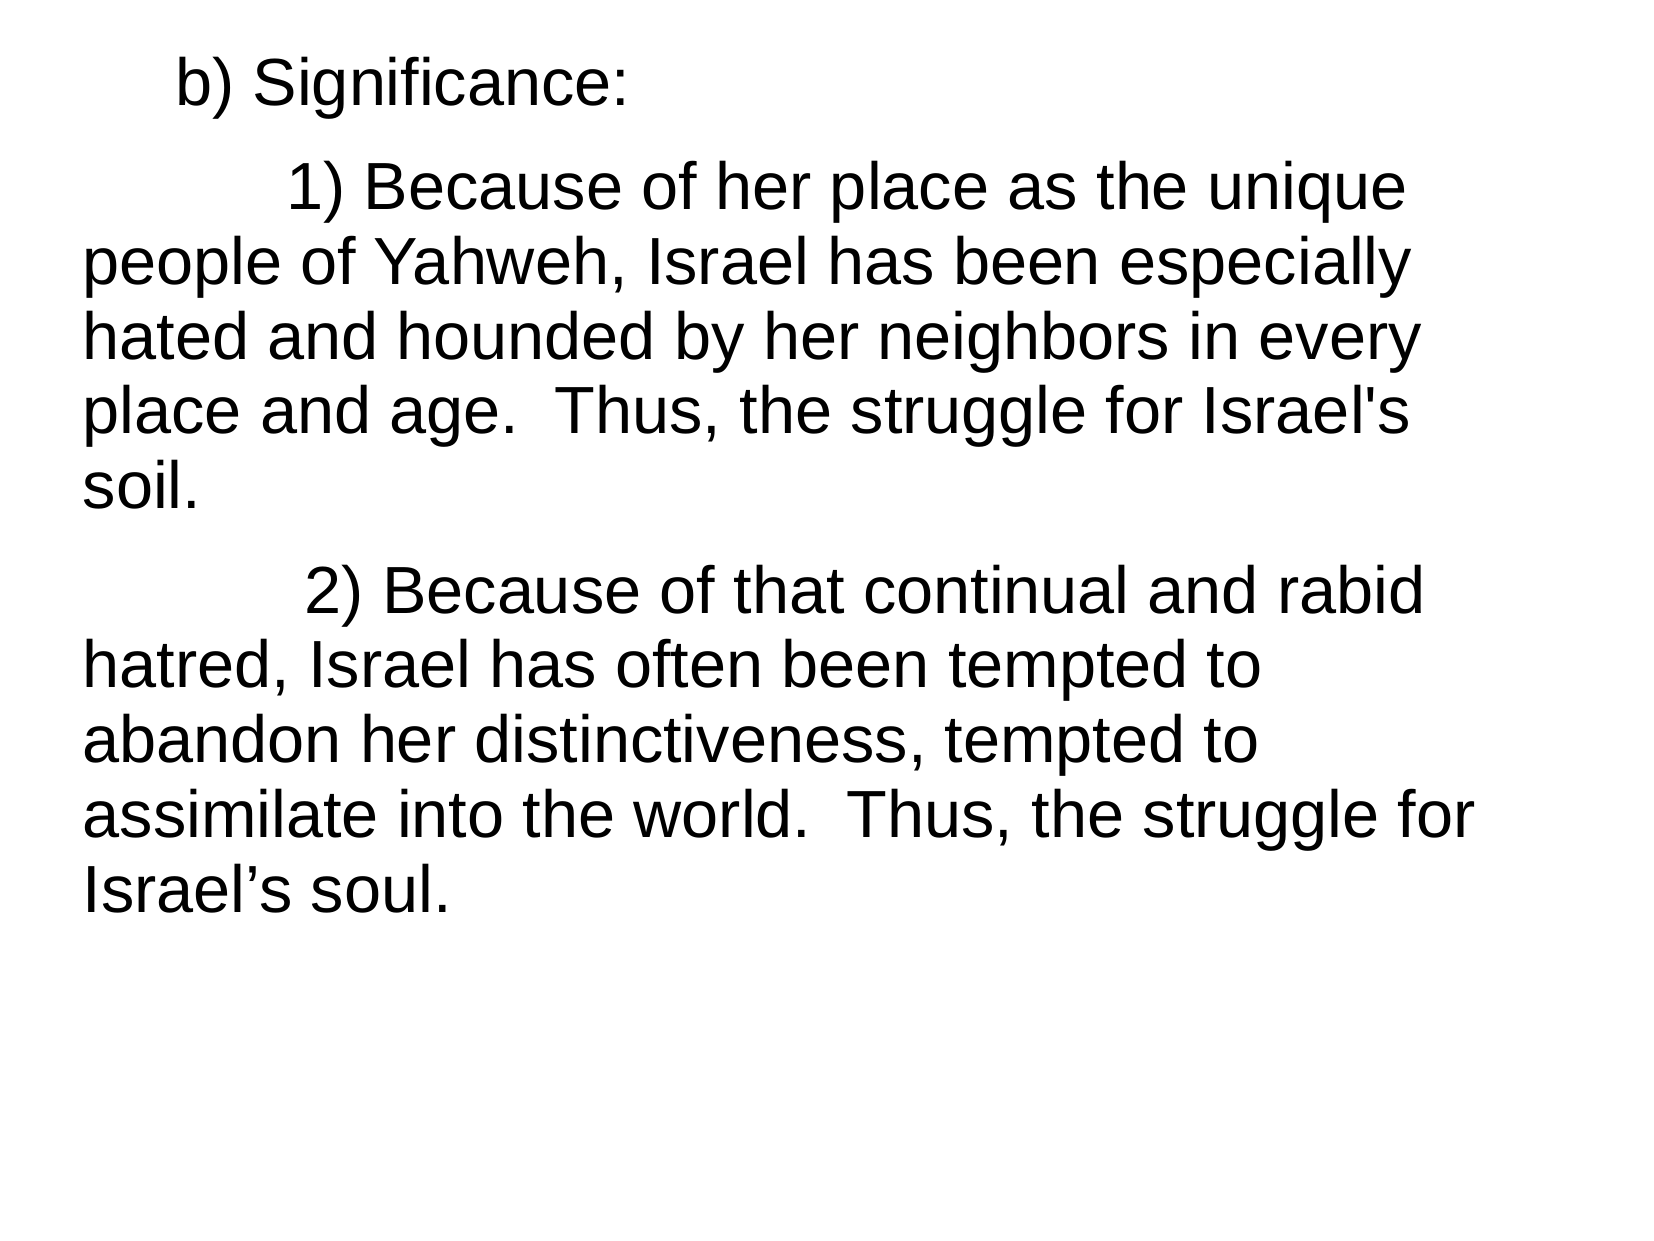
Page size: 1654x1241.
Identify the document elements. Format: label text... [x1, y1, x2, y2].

list b) Significance: 1) Because of her place as the unique people of Yahweh, Israel has been especially hated and hounded by her neighbors in every place and age. Thus, the struggle for Israel's soil. 2) Because of that continual and rabid hatred, Israel has often been tempted to abandon her distinctiveness, tempted to assimilate into the world. Thus, the struggle for Israel’s soul. [82, 45, 1538, 1171]
